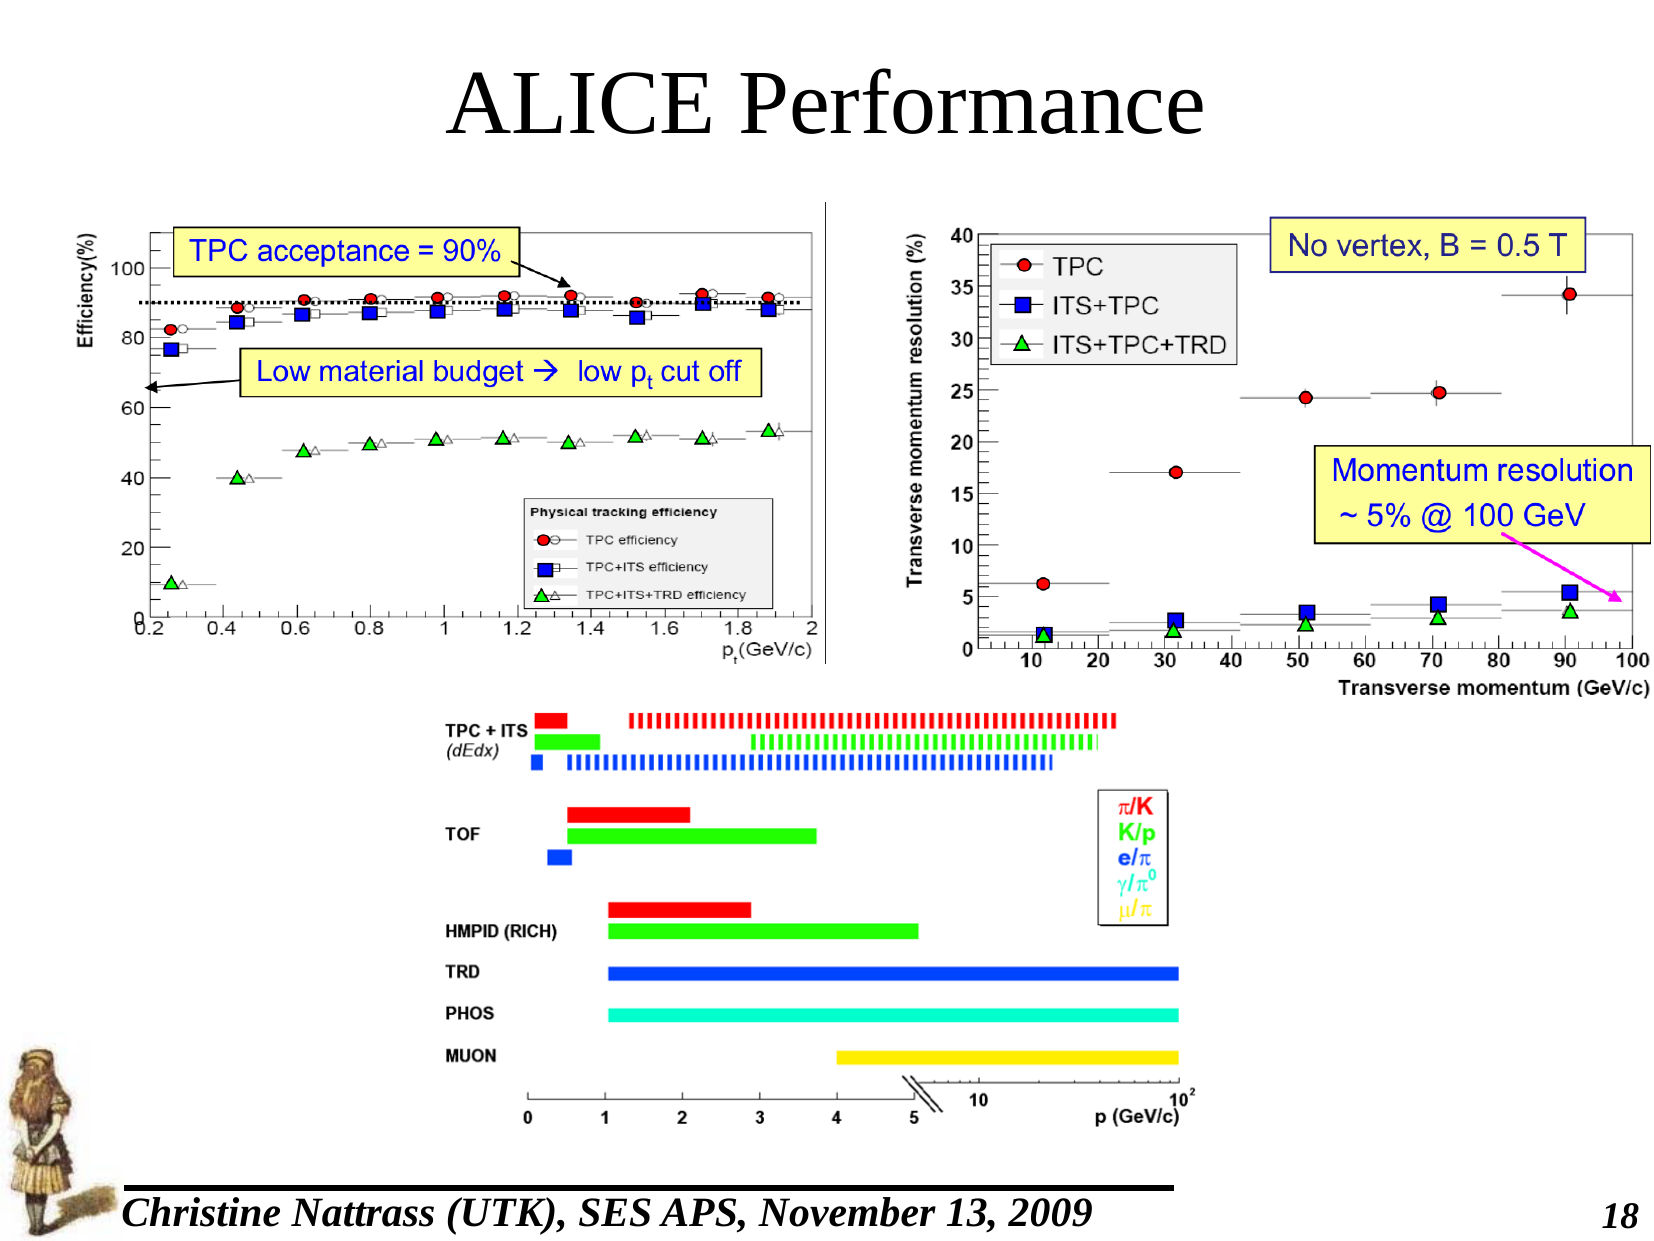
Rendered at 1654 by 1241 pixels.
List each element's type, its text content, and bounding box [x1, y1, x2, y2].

picture [900, 215, 1651, 700]
title ALICE Performance [82, 31, 1571, 174]
picture [75, 202, 826, 664]
picture [445, 712, 1196, 1127]
picture [0, 1031, 125, 1241]
